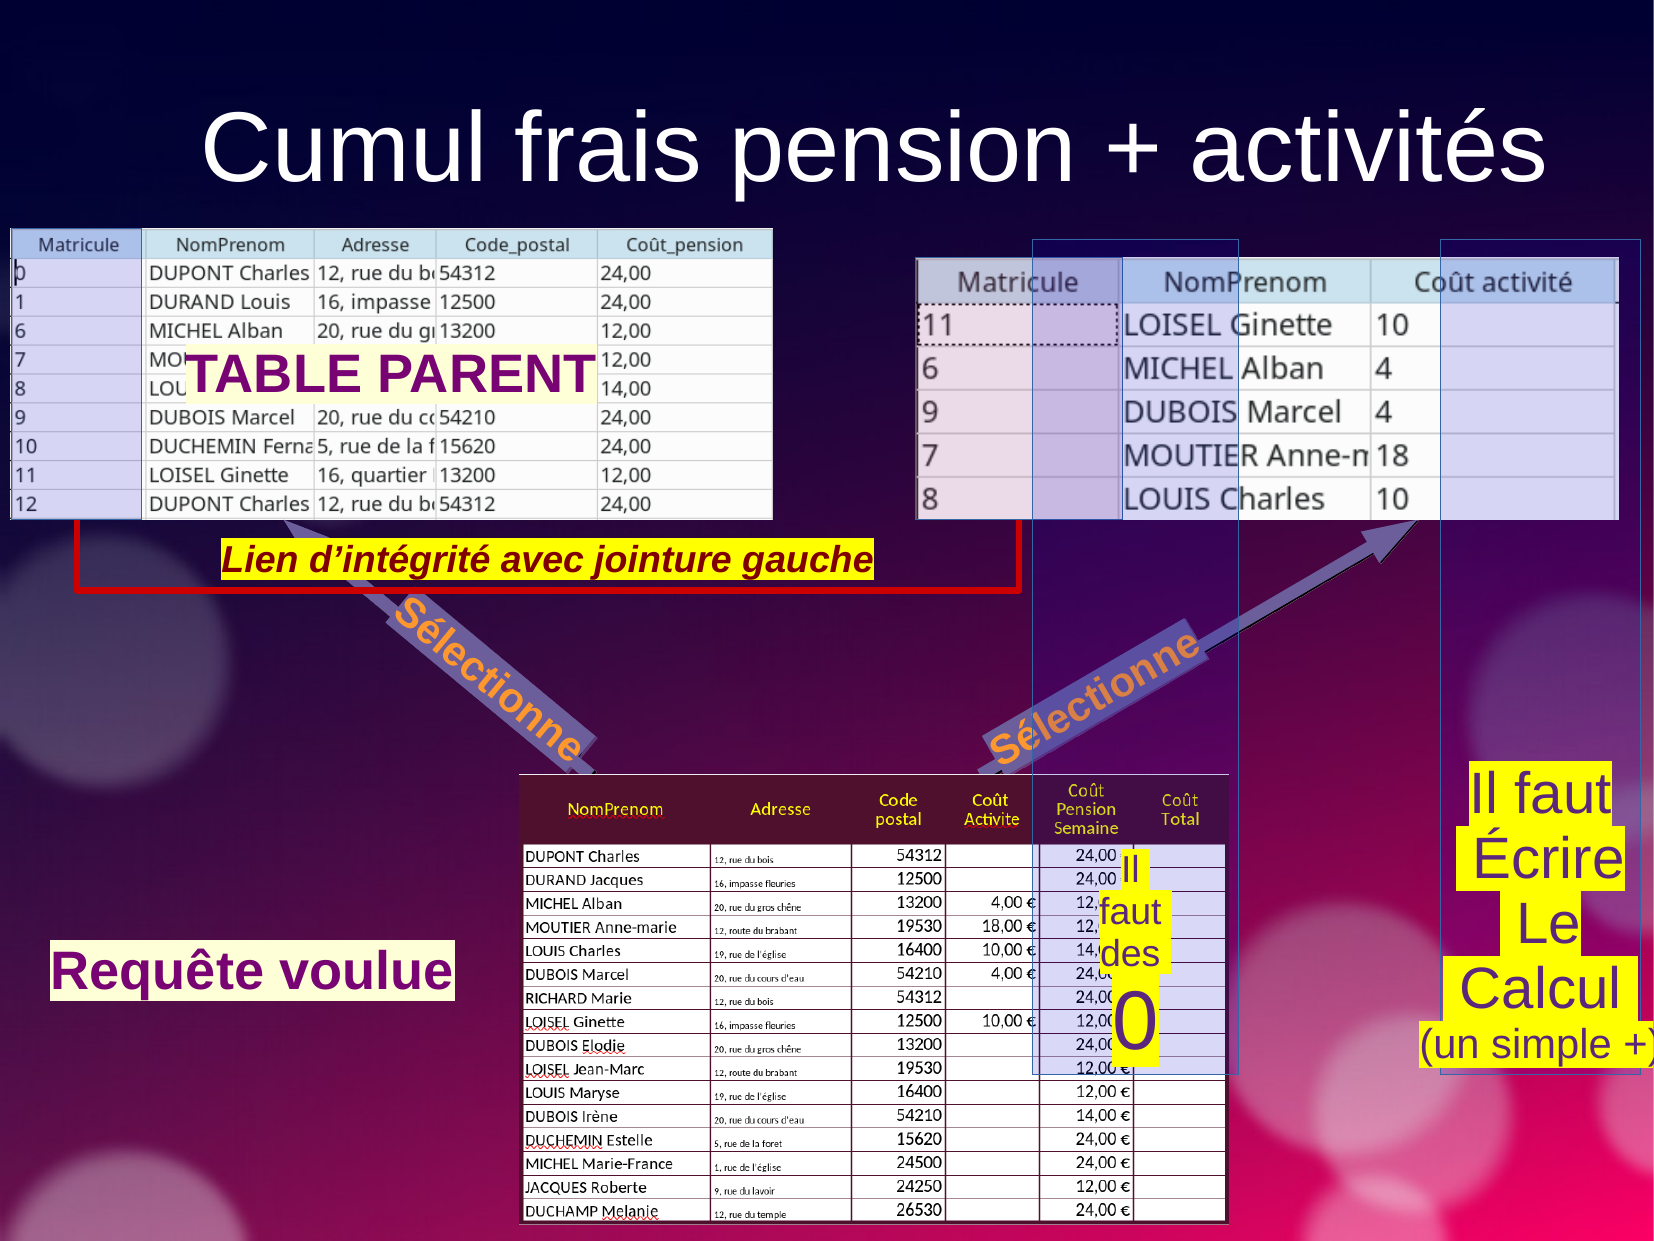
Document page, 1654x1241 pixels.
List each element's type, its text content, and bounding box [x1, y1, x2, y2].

text_box [11, 228, 142, 520]
text_box Il faut Écrire Le Calcul (un simple +) [1440, 239, 1641, 1021]
text_box [915, 257, 1032, 520]
picture [1641, 250, 1654, 1021]
text_box Il faut des 0 [1032, 239, 1239, 1075]
title Cumul frais pension + activités [200, 44, 1654, 250]
text_box Requête voulue [35, 933, 470, 1009]
picture [0, 0, 1654, 1241]
text_box Il faut Écrire Le Calcul (un simple +) [1440, 1068, 1641, 1075]
